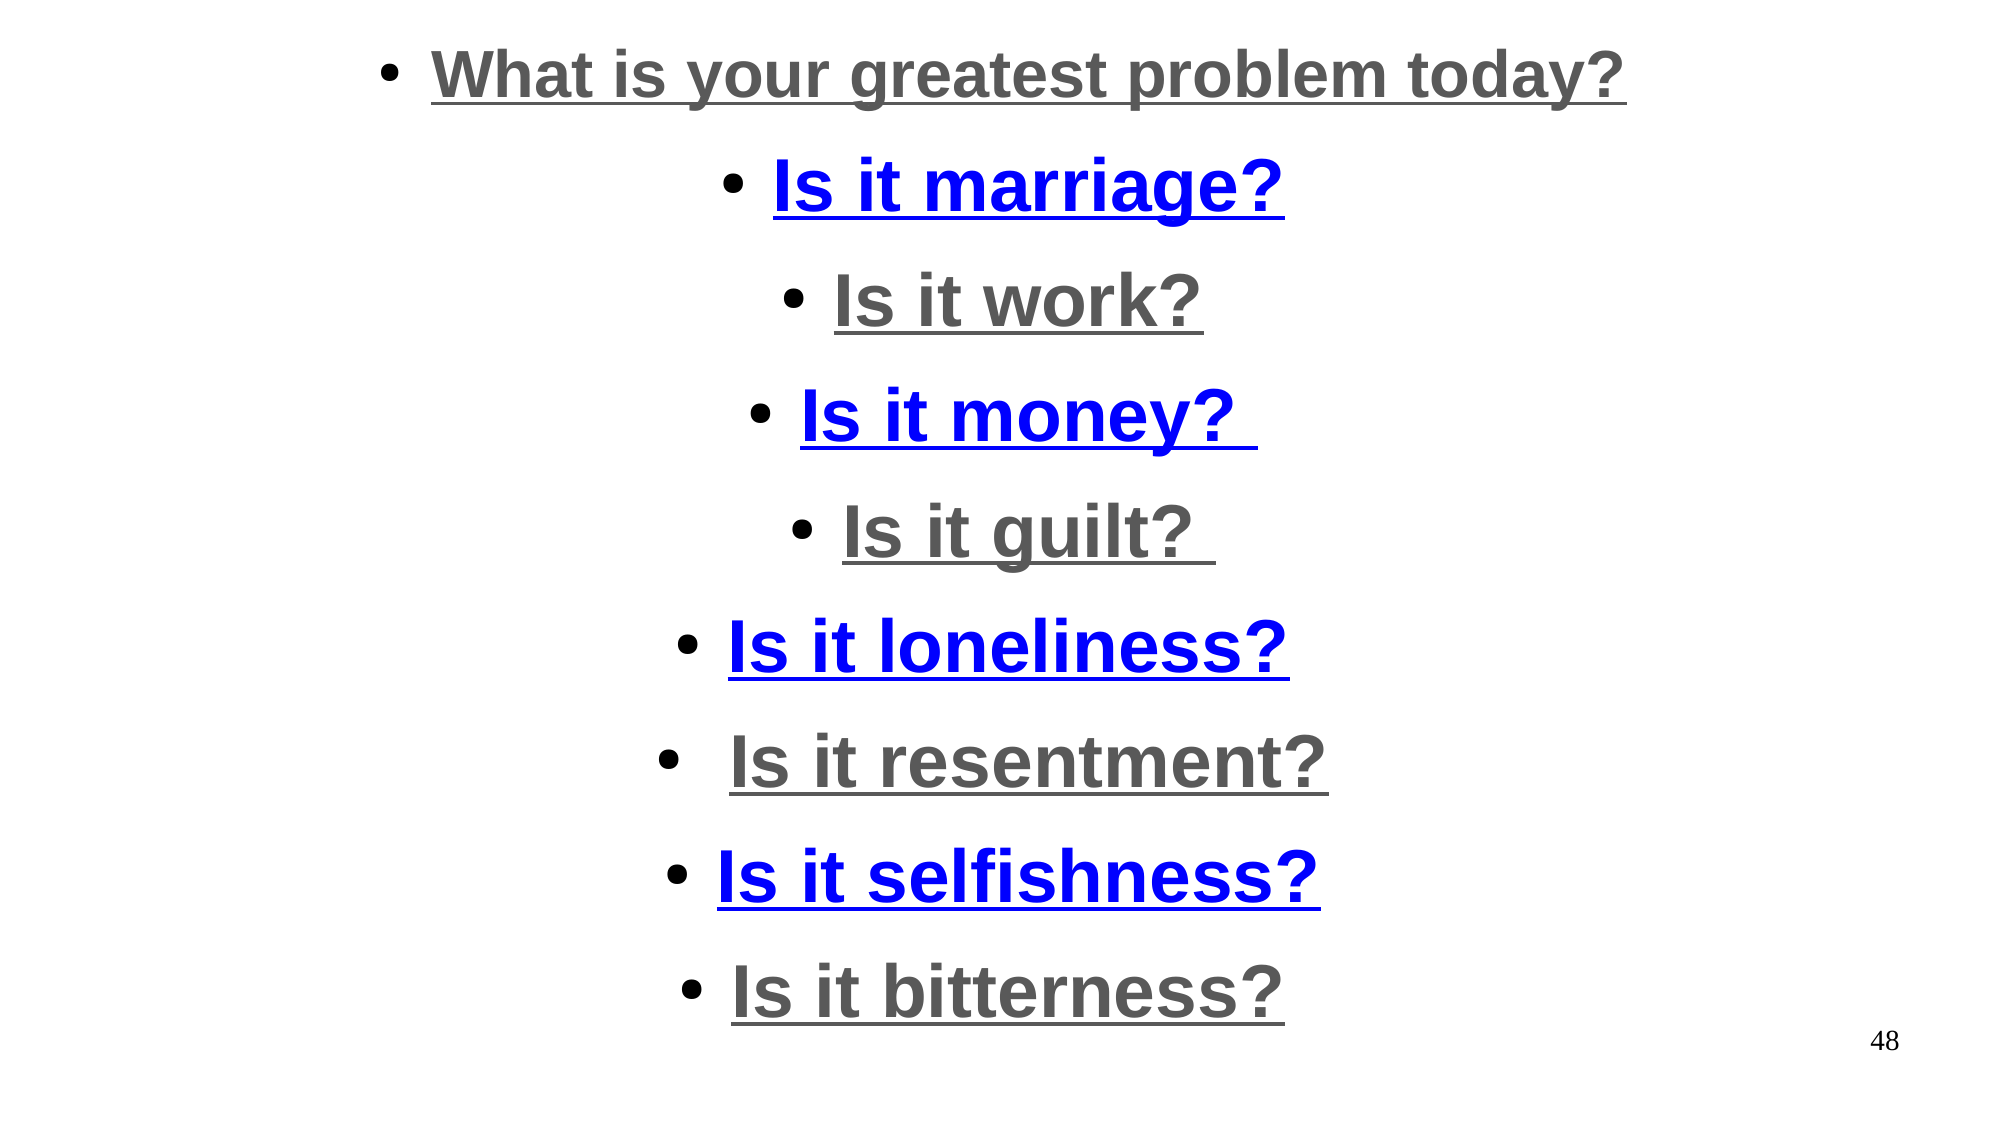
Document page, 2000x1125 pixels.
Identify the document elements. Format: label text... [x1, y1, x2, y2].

list What is your greatest problem today? Is it marriage? Is it work? Is it money? Is it guilt? Is it loneliness? Is it resentment? Is it selfishness? Is it bitterness? [37, 37, 1951, 1088]
